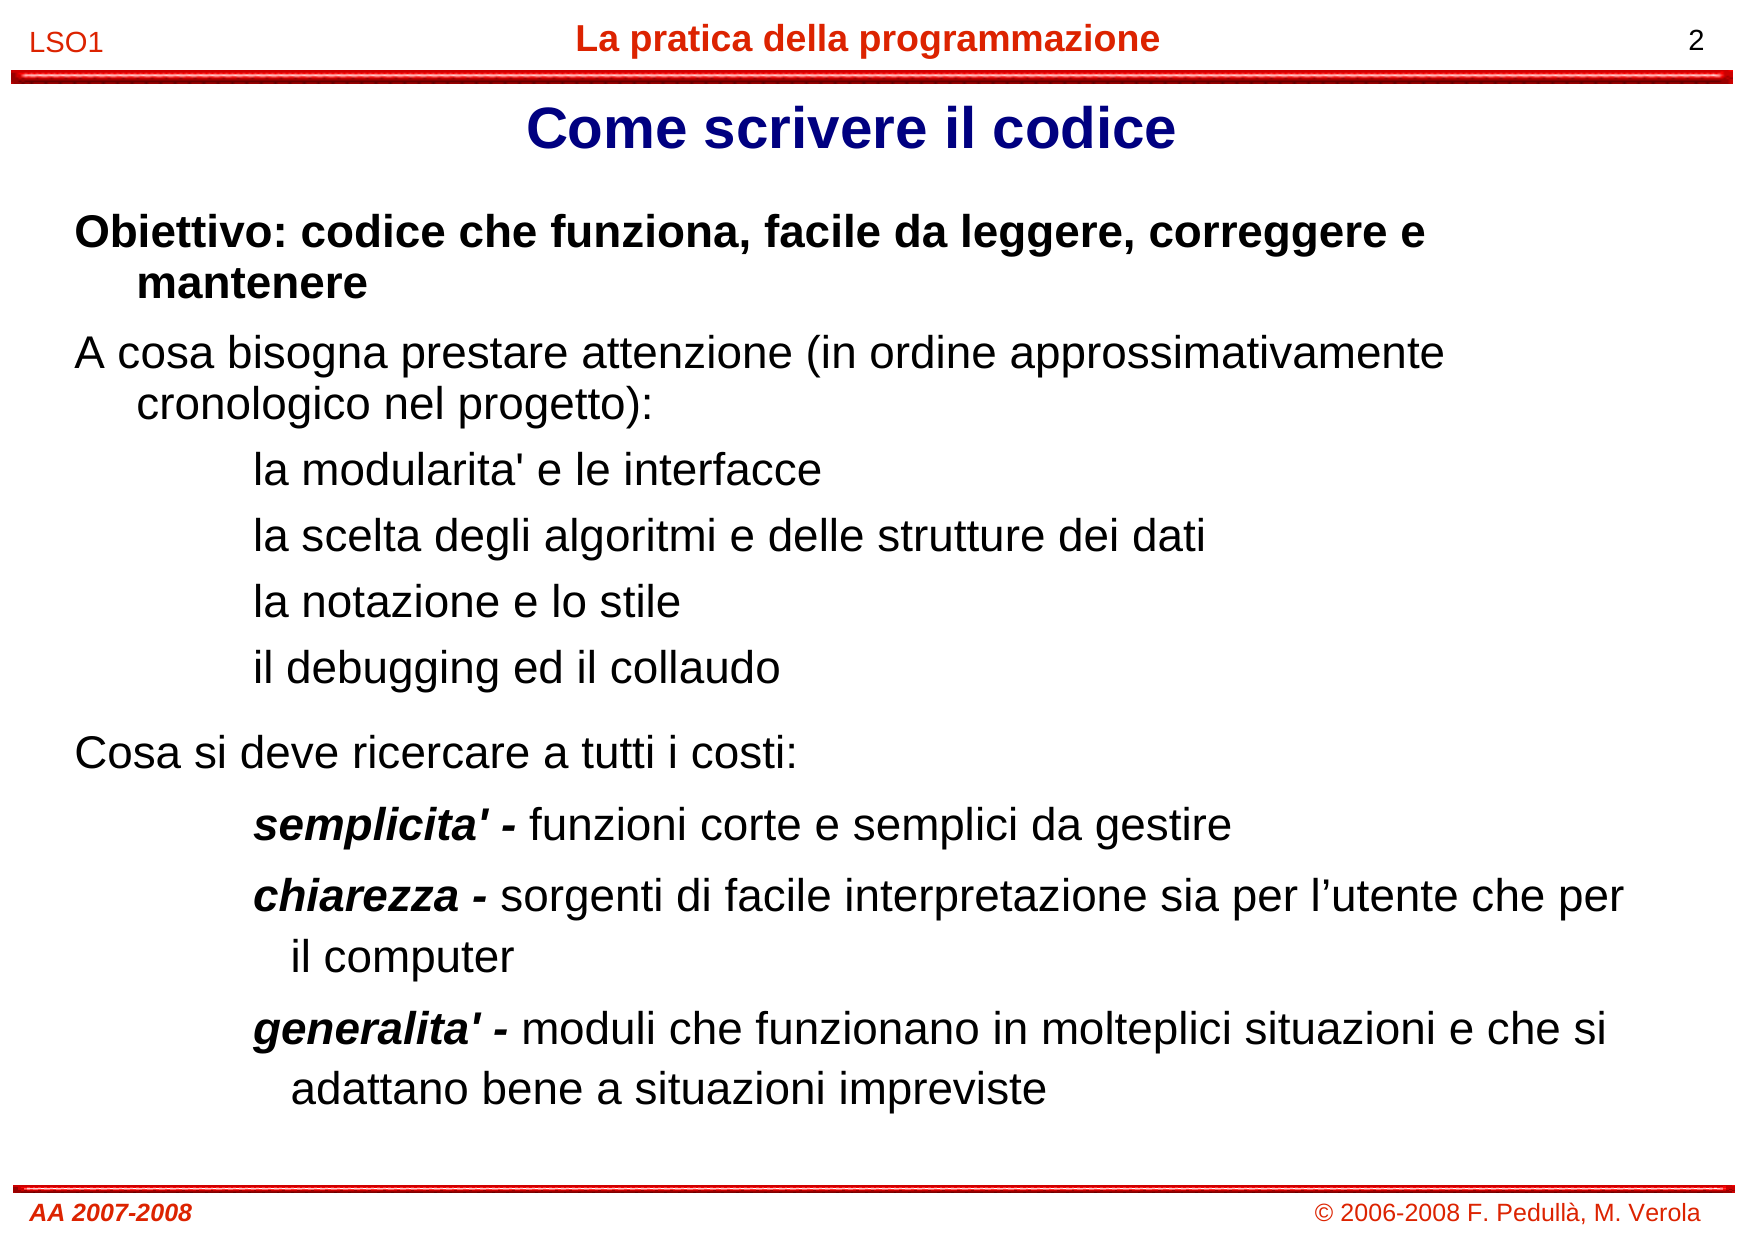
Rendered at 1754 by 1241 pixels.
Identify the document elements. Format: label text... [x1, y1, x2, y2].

picture [13, 1185, 1735, 1193]
list Obiettivo: codice che funziona, facile da leggere, correggere e mantenere A cosa bisogna prestare attenzione (in ordine approssimativamente cronologico nel progetto): la modularita' e le interfacce la scelta degli algoritmi e delle strutture dei dati la notazione e lo stile il debugging ed il collaudo Cosa si deve ricercare a tutti i costi: semplicita' - funzioni corte e semplici da gestire chiarezza - sorgenti di facile interpretazione sia per l’utente che per il computer generalita' - moduli che funzionano in molteplici situazioni e che si adattano bene a situazioni impreviste [65, 206, 1657, 1169]
picture [11, 70, 1733, 84]
text_box Come scrivere il codice [380, 92, 1324, 181]
